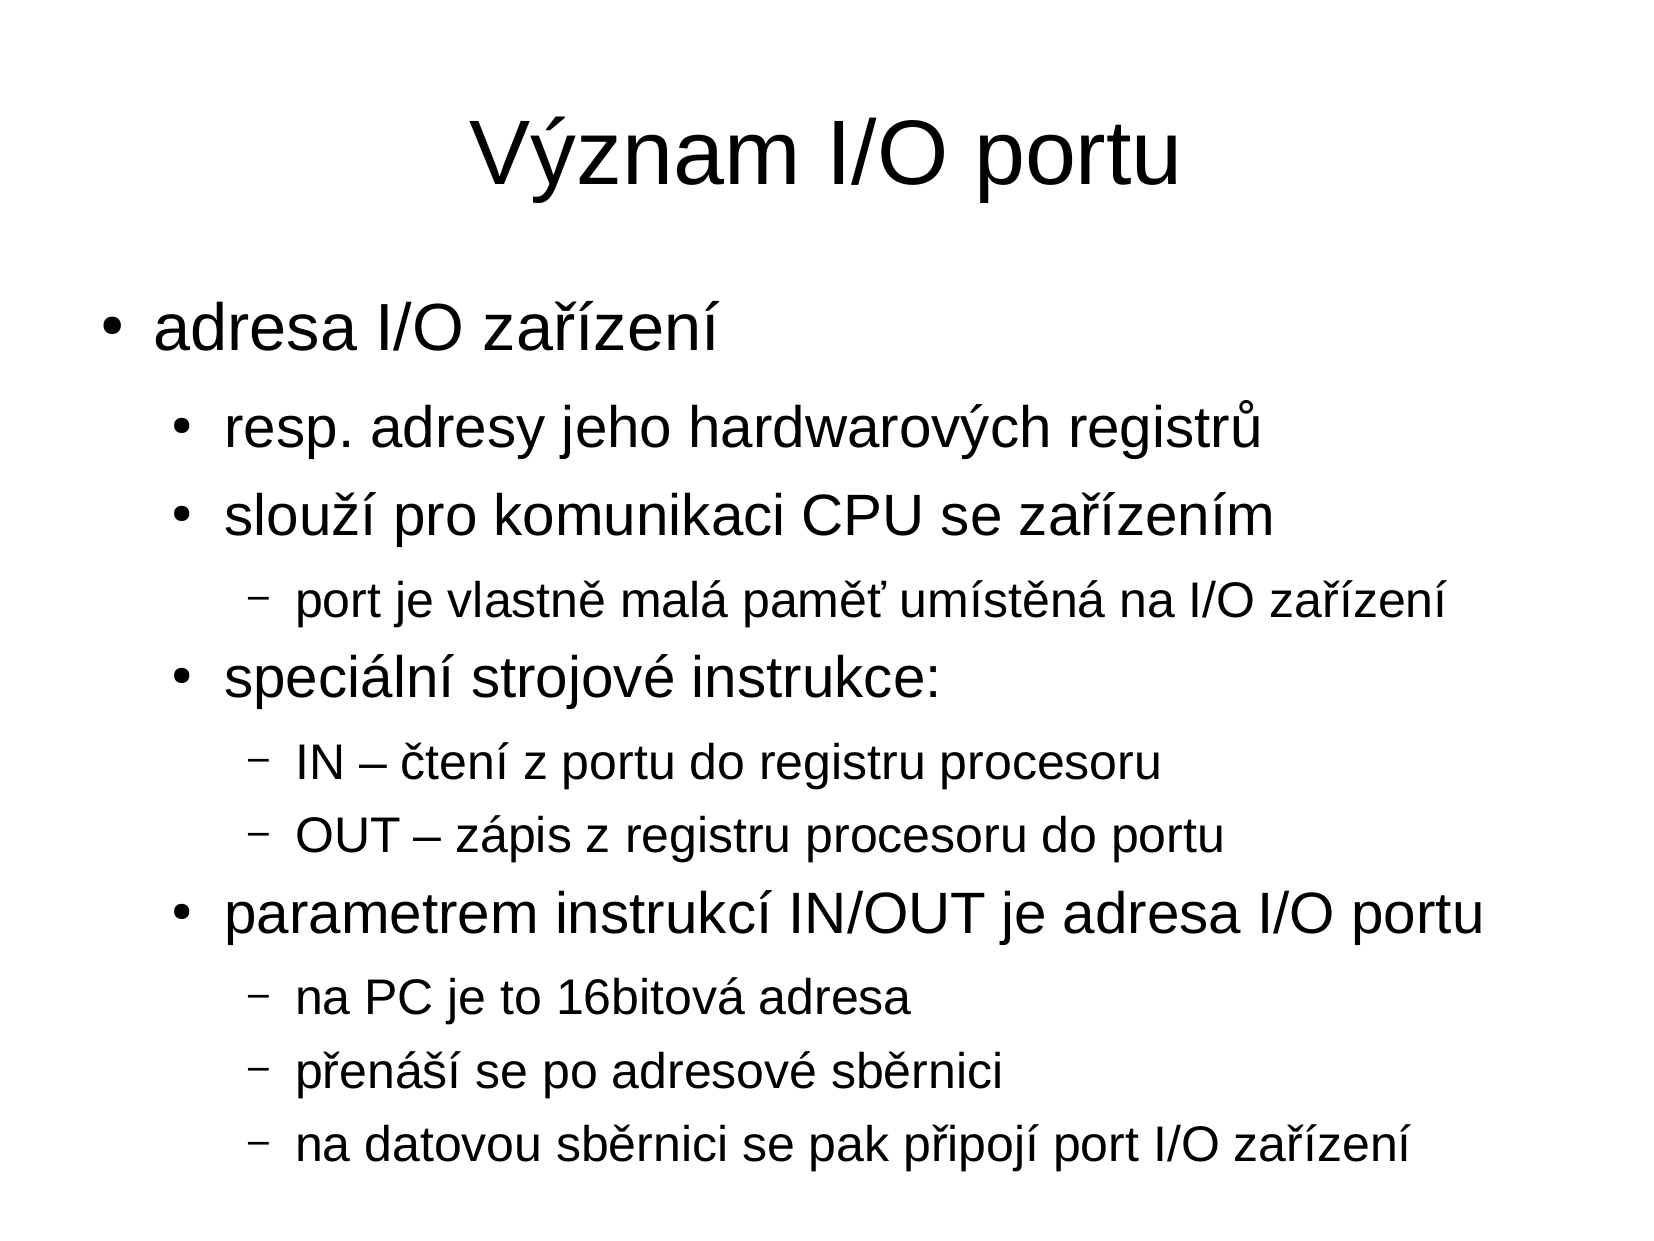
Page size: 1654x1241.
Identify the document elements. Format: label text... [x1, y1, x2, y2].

title Význam I/O portu [82, 49, 1571, 257]
list adresa I/O zařízení resp. adresy jeho hardwarových registrů slouží pro komunikaci CPU se zařízením port je vlastně malá paměť umístěná na I/O zařízení speciální strojové instrukce: IN – čtení z portu do registru procesoru OUT – zápis z registru procesoru do portu parametrem instrukcí IN/OUT je adresa I/O portu na PC je to 16bitová adresa přenáší se po adresové sběrnici na datovou sběrnici se pak připojí port I/O zařízení [82, 290, 1571, 1173]
